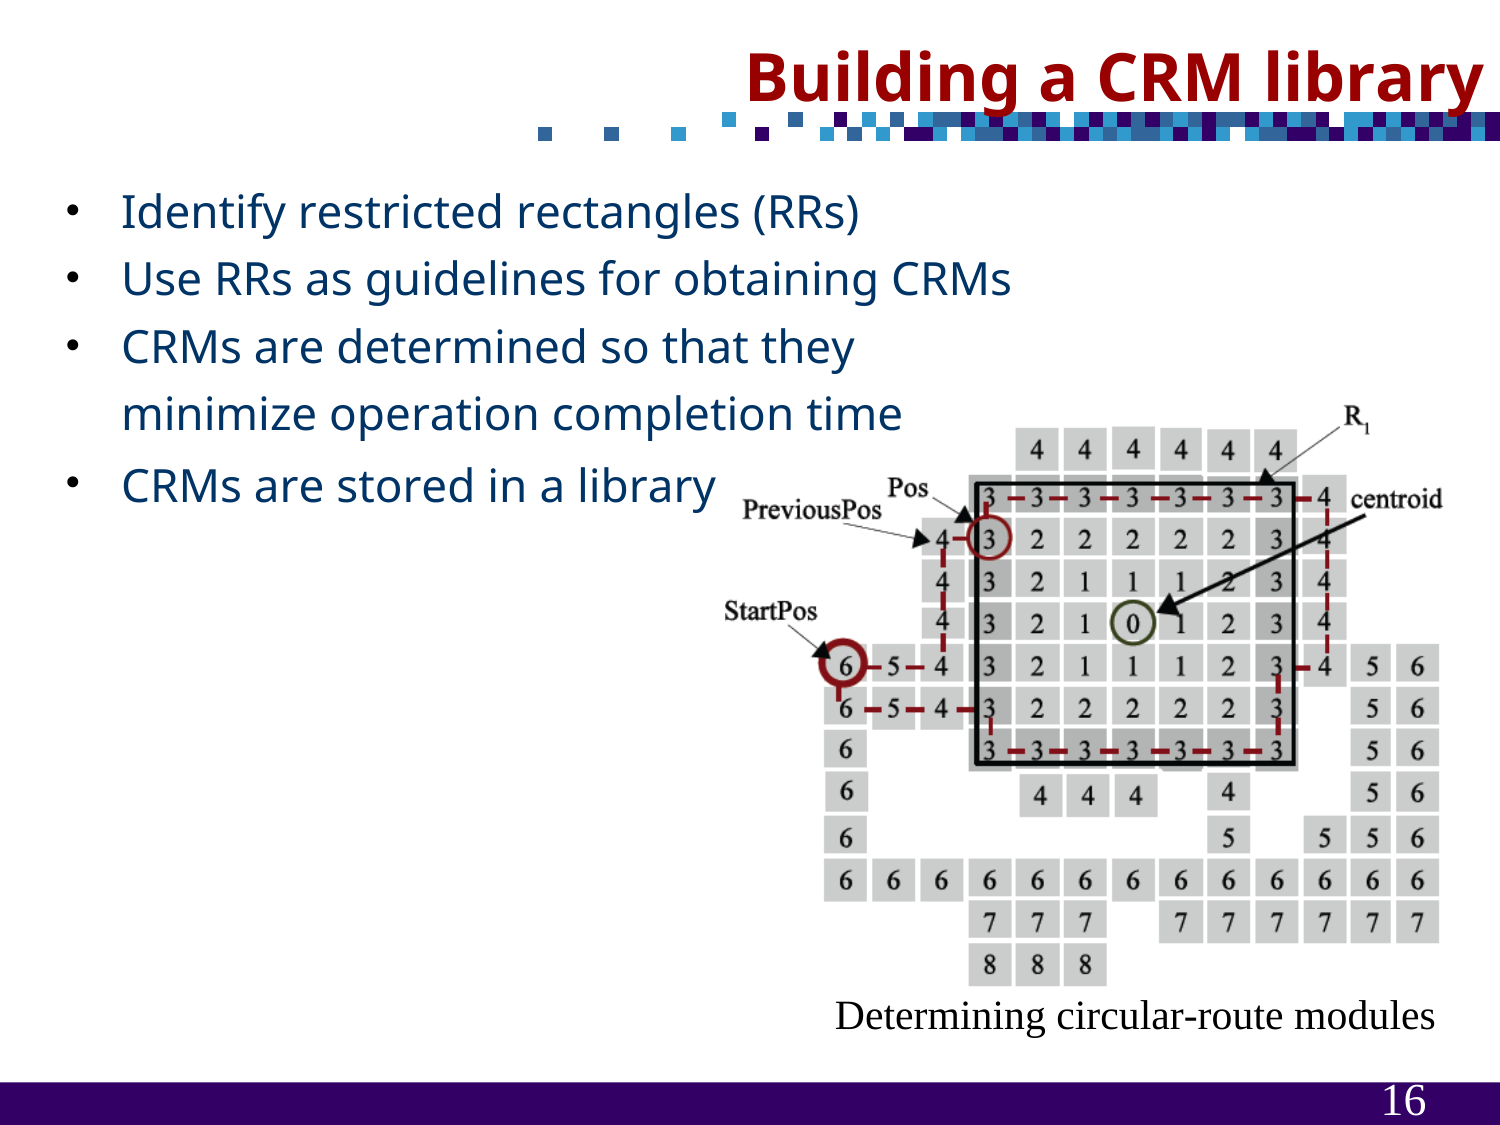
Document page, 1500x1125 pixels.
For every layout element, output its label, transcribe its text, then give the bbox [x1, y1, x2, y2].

title Building a CRM library [0, 24, 1500, 125]
text_box Determining circular-route modules [820, 980, 1449, 1046]
list Identify restricted rectangles (RRs) Use RRs as guidelines for obtaining CRMs CRMs are determined so that they minimize operation completion time CRMs are stored in a library [50, 174, 1450, 843]
picture [725, 365, 1462, 993]
